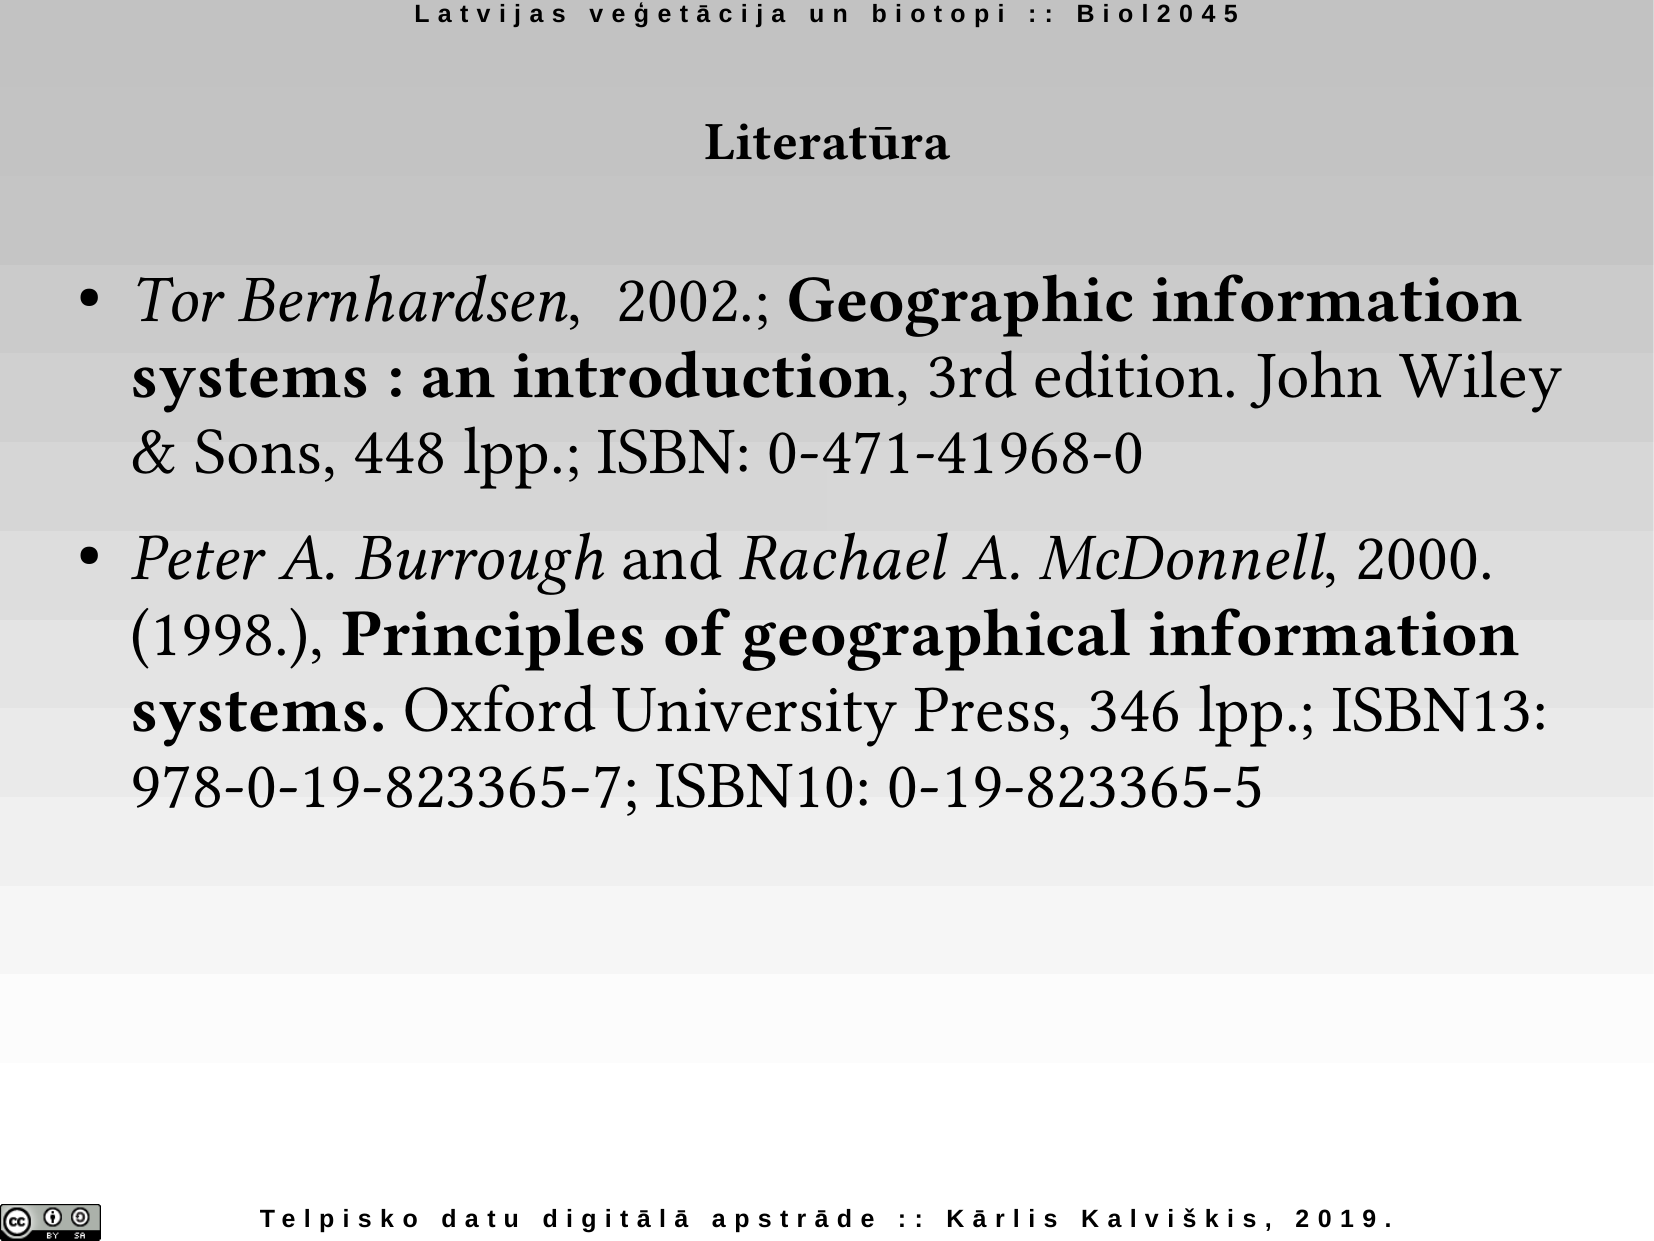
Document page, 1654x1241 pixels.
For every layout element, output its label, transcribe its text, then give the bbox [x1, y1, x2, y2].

picture [0, 0, 1654, 1241]
list Tor Bernhardsen, 2002.; Geographic information systems : an introduction, 3rd edition. John Wiley & Sons, 448 lpp.; ISBN: 0-471-41968-0 Peter A. Burrough and Rachael A. McDonnell, 2000. (1998.), Principles of geographical information systems. Oxford University Press, 346 lpp.; ISBN13: 978-0-19-823365-7; ISBN10: 0-19-823365-5 [59, 261, 1596, 981]
title Literatūra [59, 37, 1596, 246]
